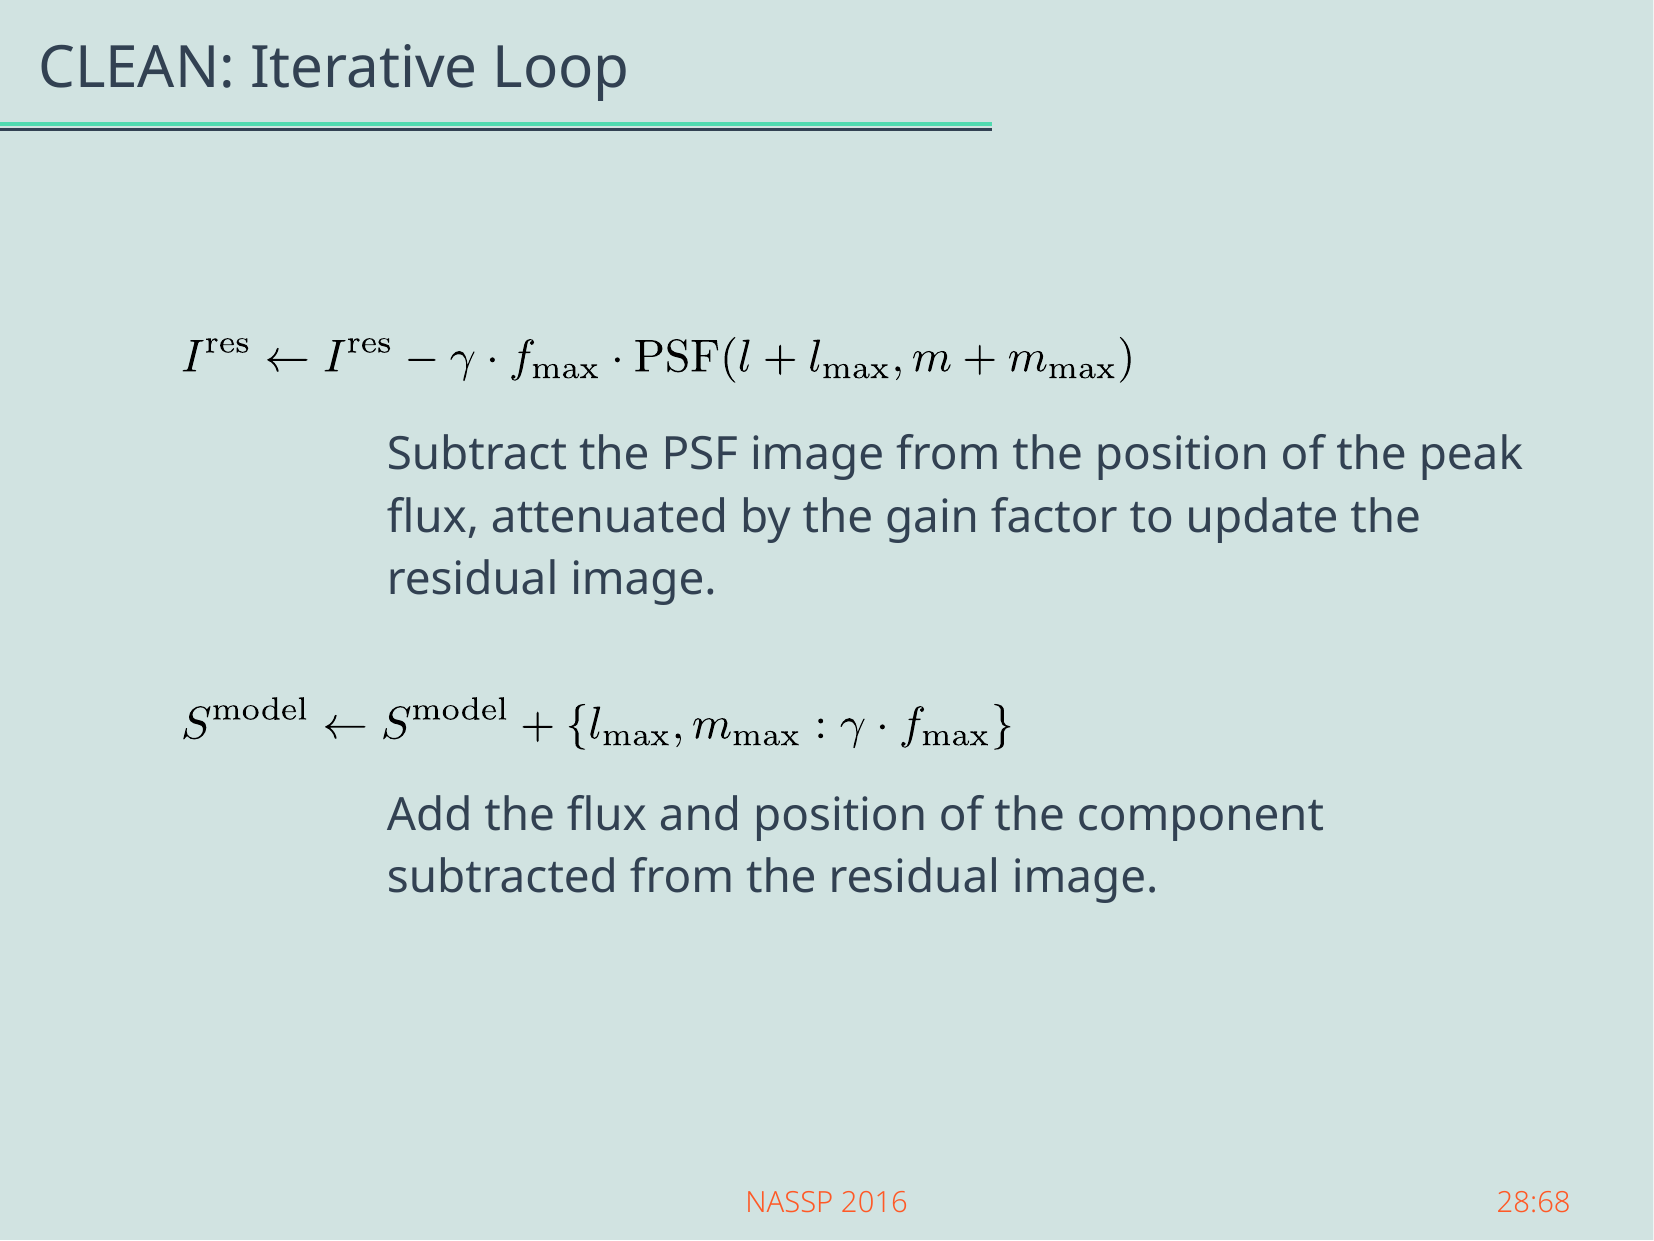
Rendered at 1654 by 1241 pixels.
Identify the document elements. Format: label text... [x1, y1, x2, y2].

text_box Subtract the PSF image from the position of the peak flux, attenuated by the gain factor to update the residual image. [372, 413, 1548, 539]
text_box [180, 697, 1014, 750]
text_box [180, 336, 1136, 383]
text_box Add the flux and position of the component subtracted from the residual image. [372, 773, 1548, 899]
text_box CLEAN: Iterative Loop [23, 17, 1241, 103]
